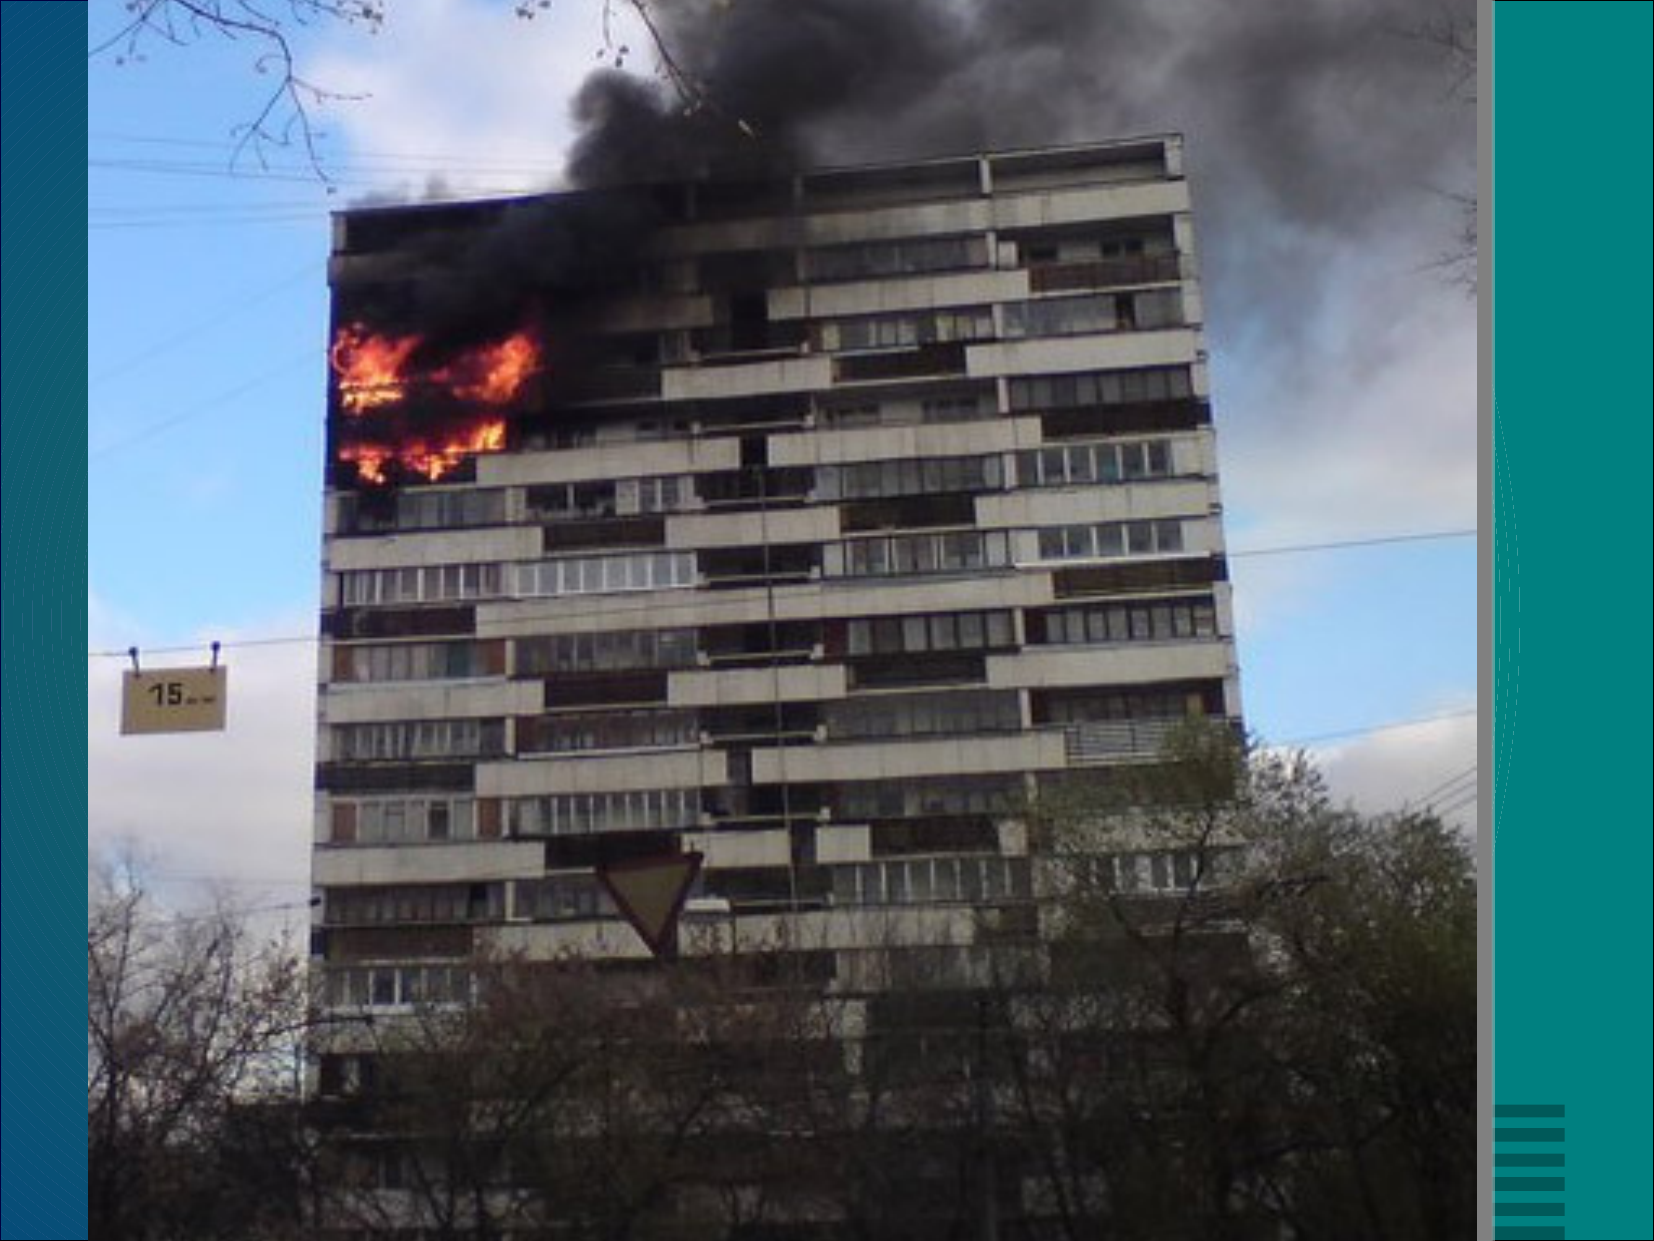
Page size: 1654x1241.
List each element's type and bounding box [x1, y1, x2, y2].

picture [88, 0, 1477, 1241]
